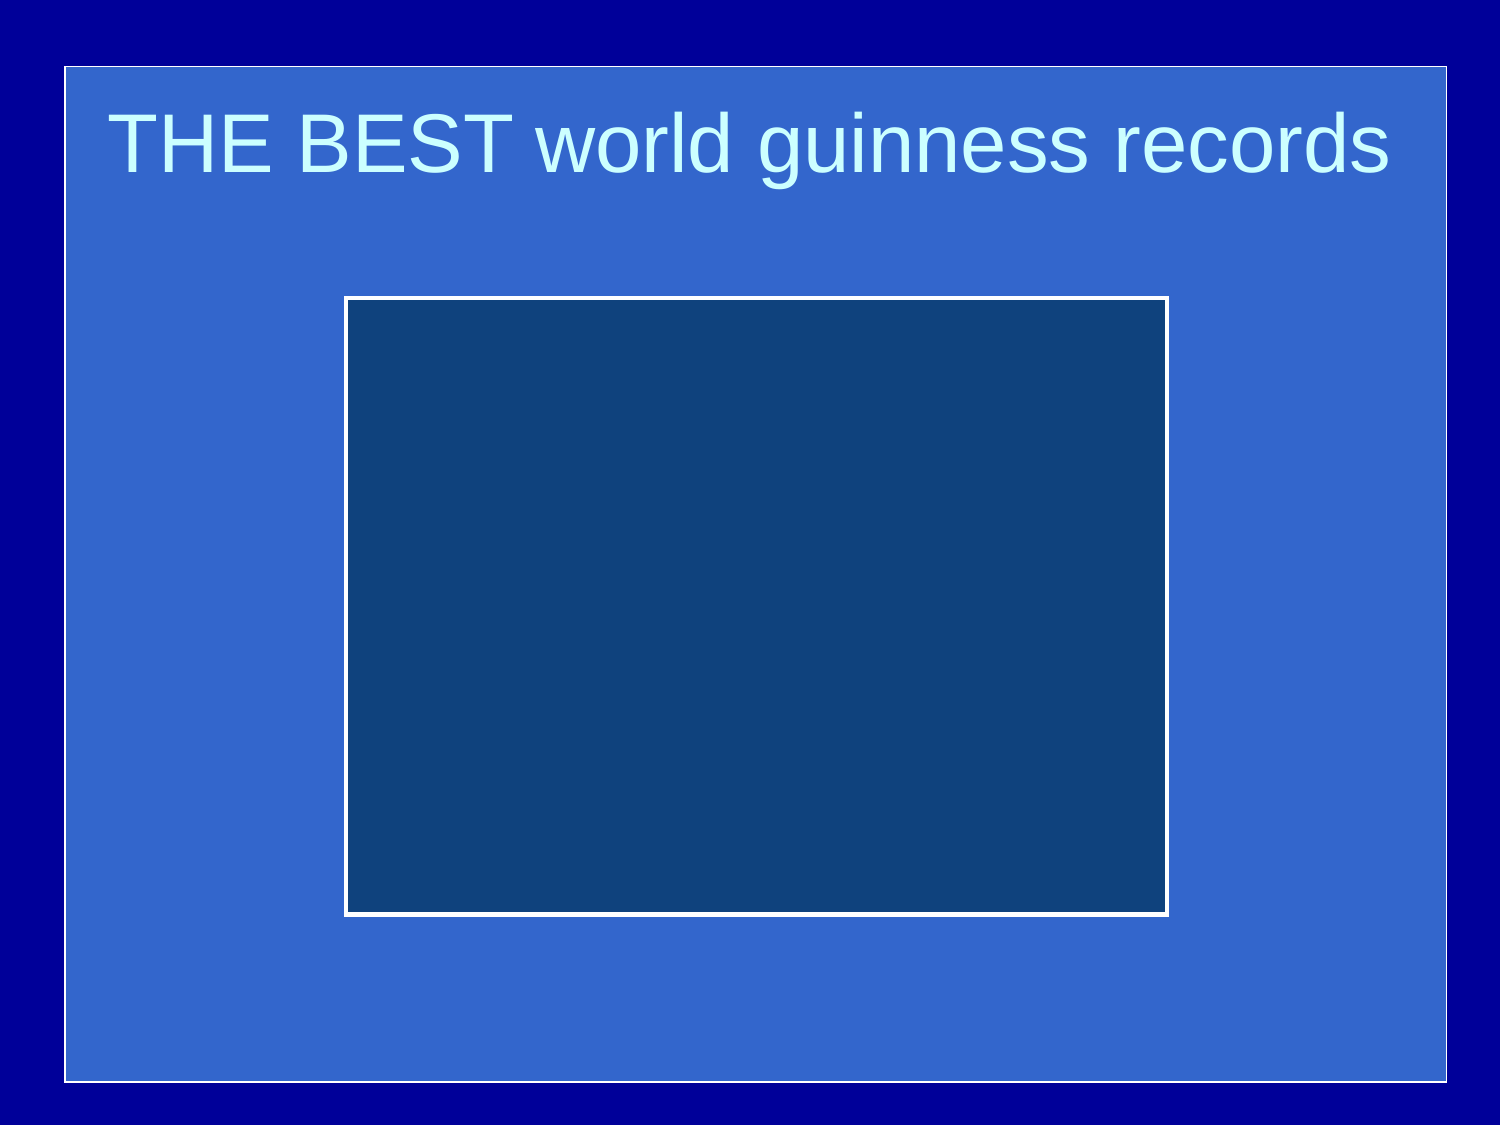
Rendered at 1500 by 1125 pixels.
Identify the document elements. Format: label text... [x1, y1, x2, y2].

picture [348, 299, 1166, 913]
text_box [64, 66, 1447, 1083]
title THE BEST world guinness records [75, 45, 1425, 233]
